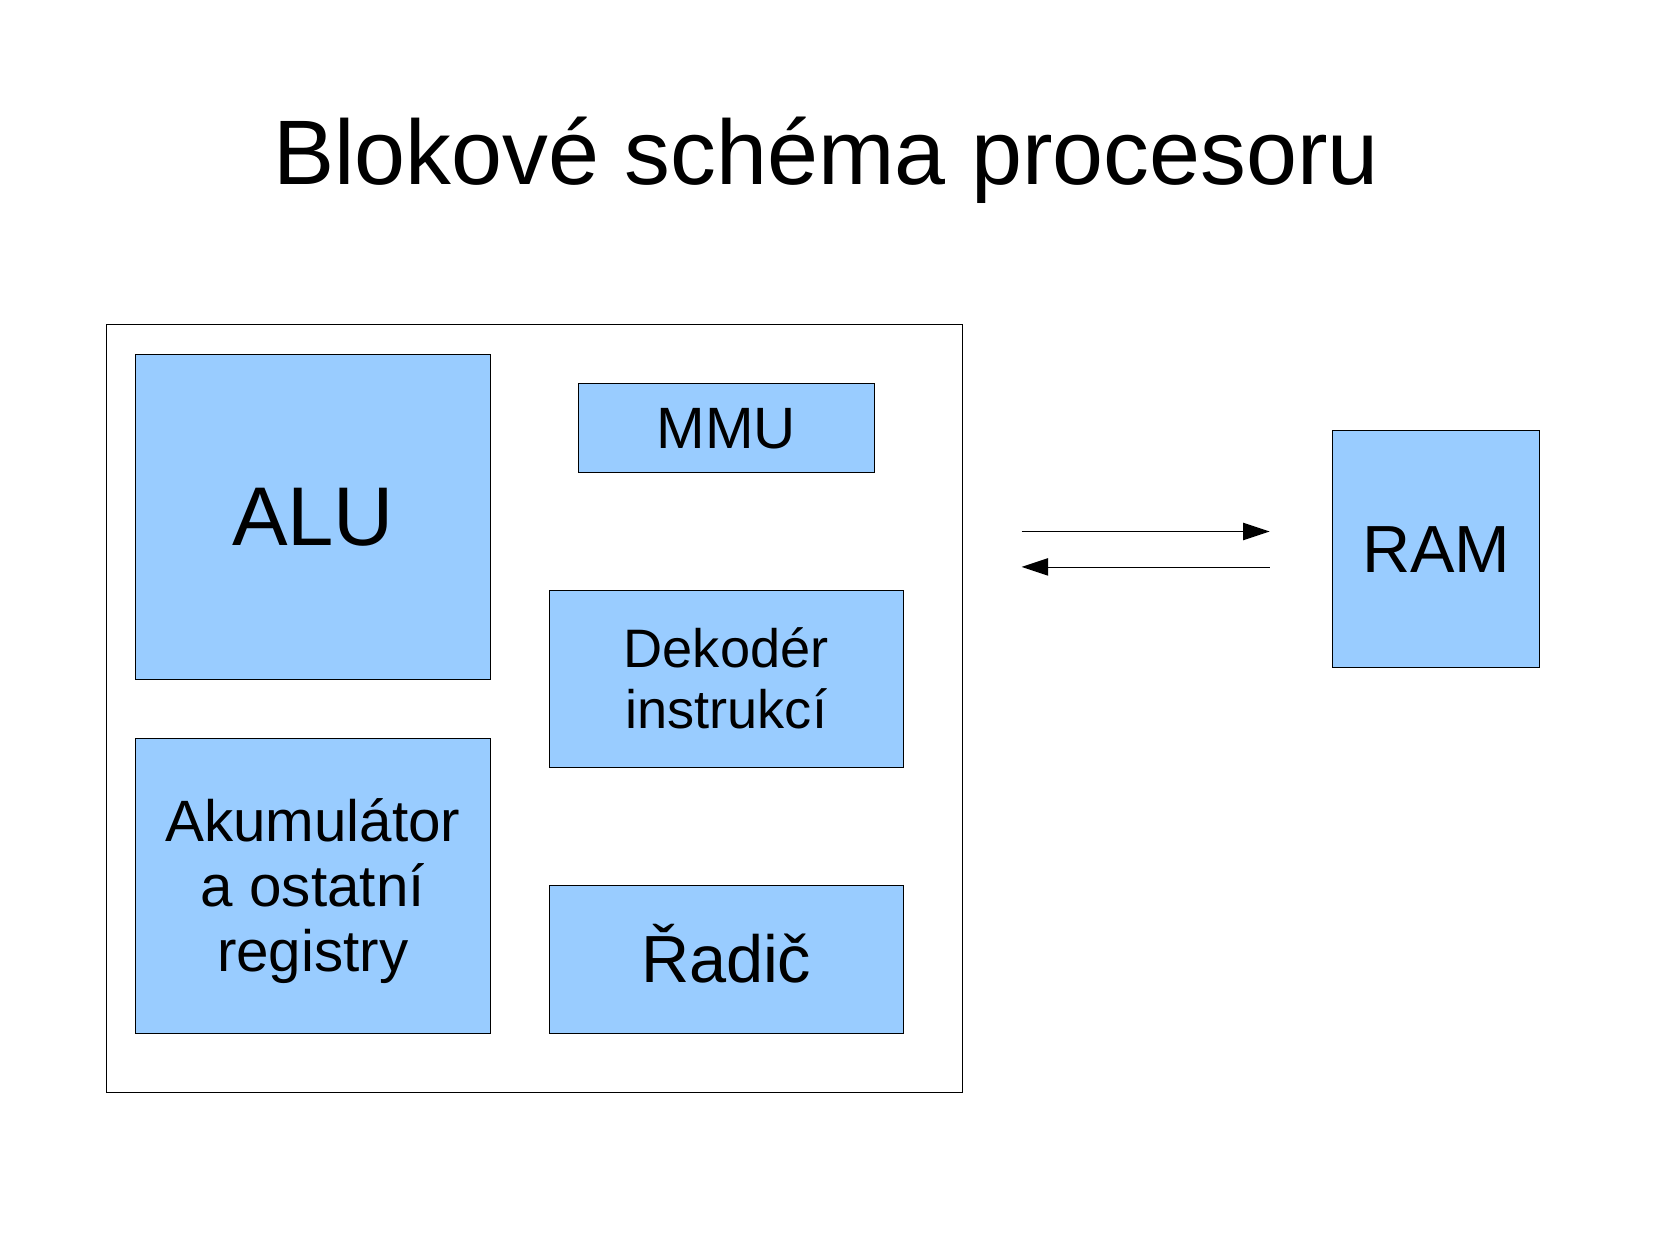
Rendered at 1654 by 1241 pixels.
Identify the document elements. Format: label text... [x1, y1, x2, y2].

text_box [106, 324, 963, 1093]
text_box RAM [1332, 430, 1540, 668]
text_box MMU [578, 383, 875, 473]
text_box Akumulátor a ostatní registry [135, 738, 491, 1034]
title Blokové schéma procesoru [82, 0, 1571, 347]
text_box Dekodér instrukcí [549, 590, 904, 768]
text_box ALU [135, 354, 491, 680]
text_box Řadič [549, 885, 904, 1034]
